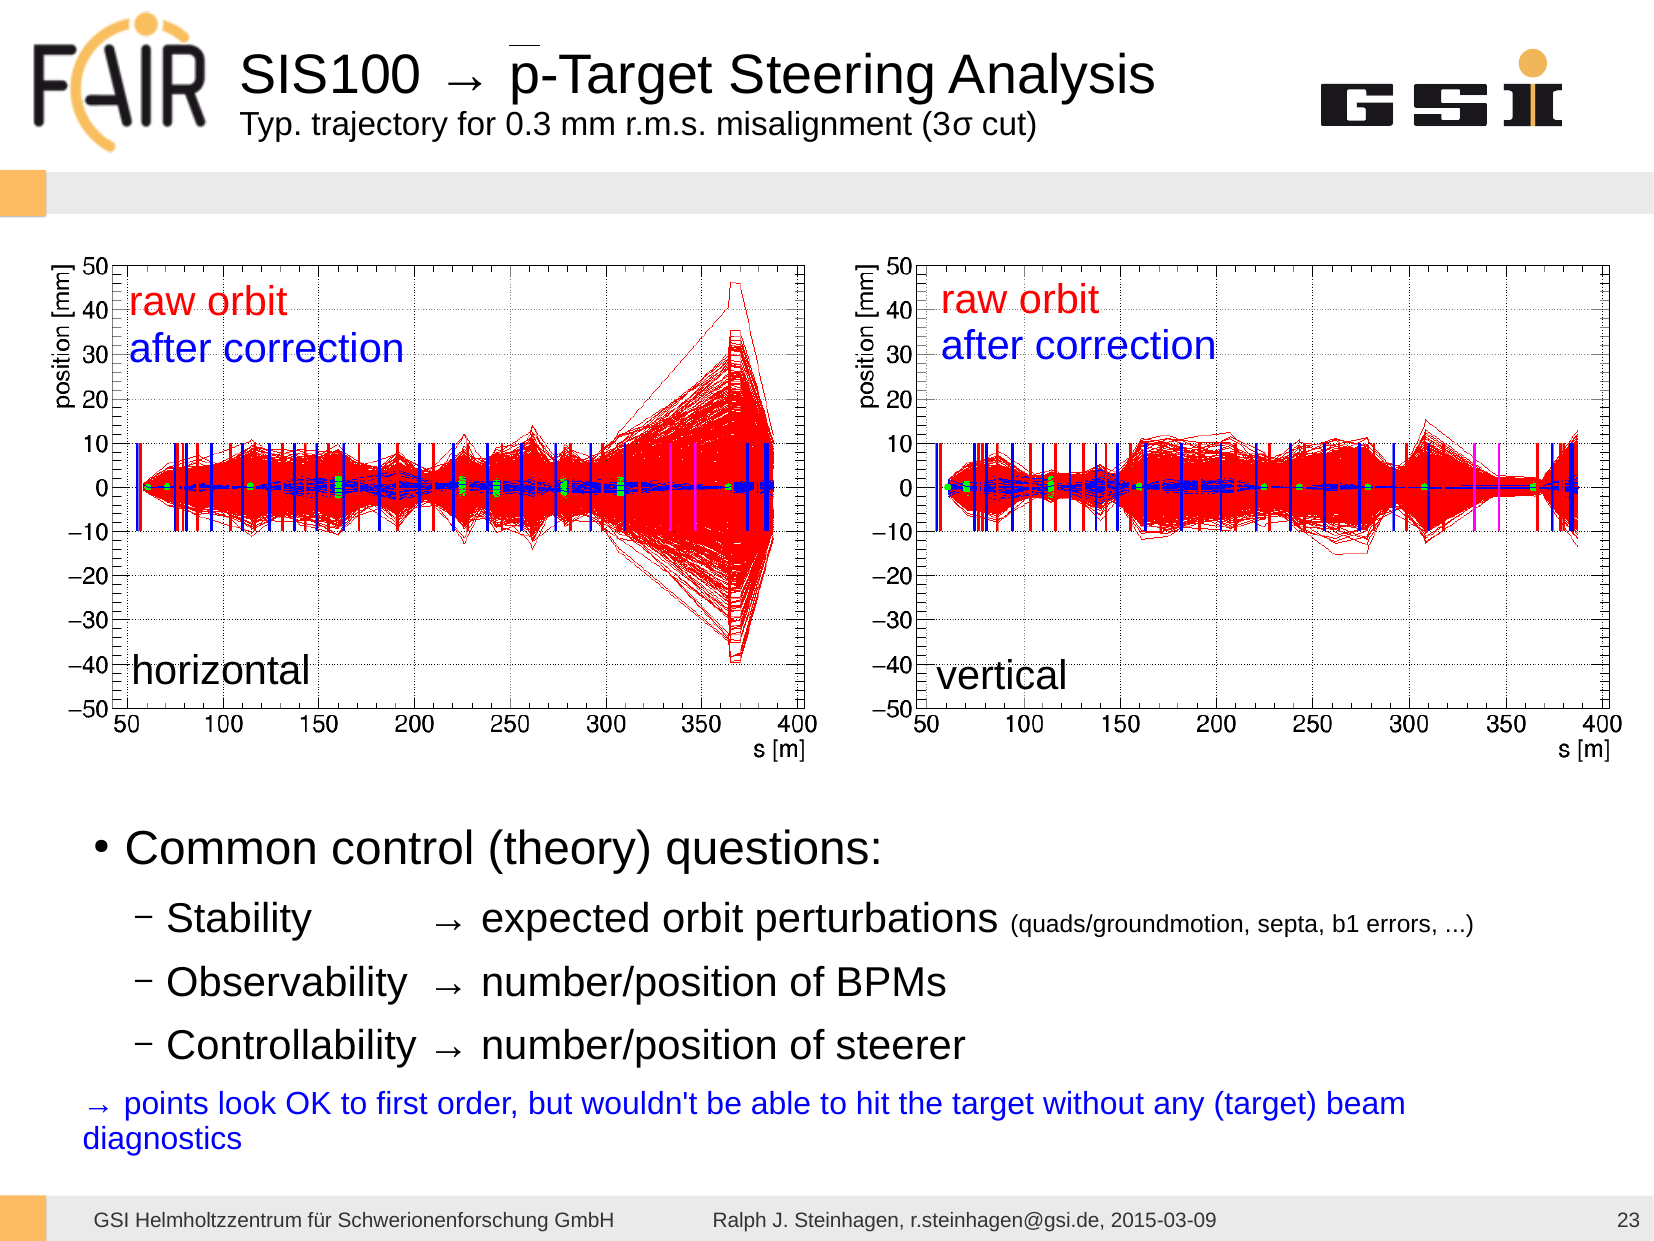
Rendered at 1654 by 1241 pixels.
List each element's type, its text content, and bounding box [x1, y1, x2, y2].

picture [15, 255, 1625, 770]
text_box horizontal [116, 640, 328, 703]
text_box raw orbit after correction [114, 271, 423, 380]
text_box raw orbit after correction [926, 268, 1235, 378]
title SIS100 → p-Target Steering Analysis Typ. trajectory for 0.3 mm r.m.s. misalignment (3σ cut) [239, 3, 1223, 182]
picture [33, 10, 207, 155]
list Common control (theory) questions: Stability → expected orbit perturbations (quads/groundmotion, septa, b1 errors, ...) Observability → number/position of BPMs Controllability → number/position of steerer → points look OK to first order, but wouldn't be able to hit the target without any (target) beam diagnostics [82, 820, 1571, 1158]
text_box vertical [921, 644, 1086, 708]
picture [1319, 46, 1564, 129]
